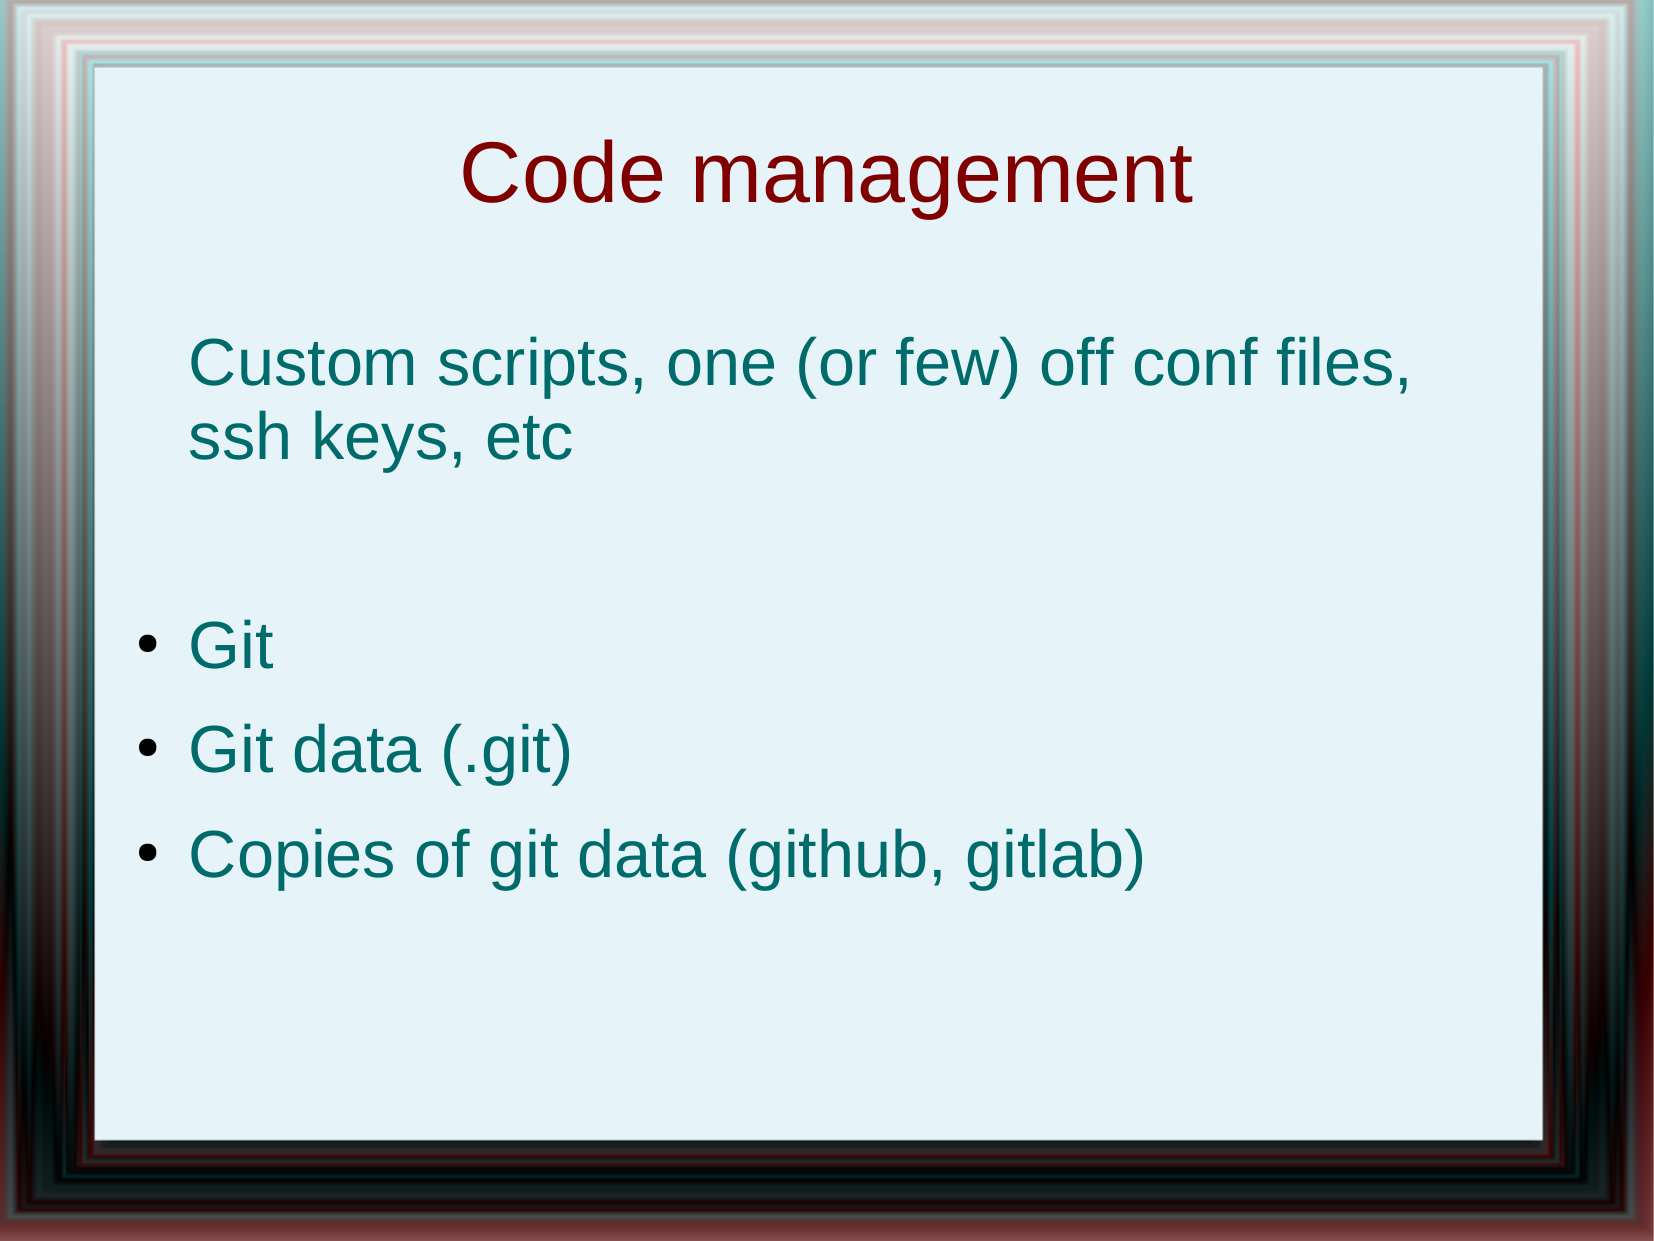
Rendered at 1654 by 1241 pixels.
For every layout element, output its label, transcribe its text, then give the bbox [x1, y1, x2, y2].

picture [0, 0, 1654, 1241]
list Custom scripts, one (or few) off conf files, ssh keys, etc Git Git data (.git) Copies of git data (github, gitlab) [118, 324, 1506, 945]
title Code management [118, 88, 1536, 257]
